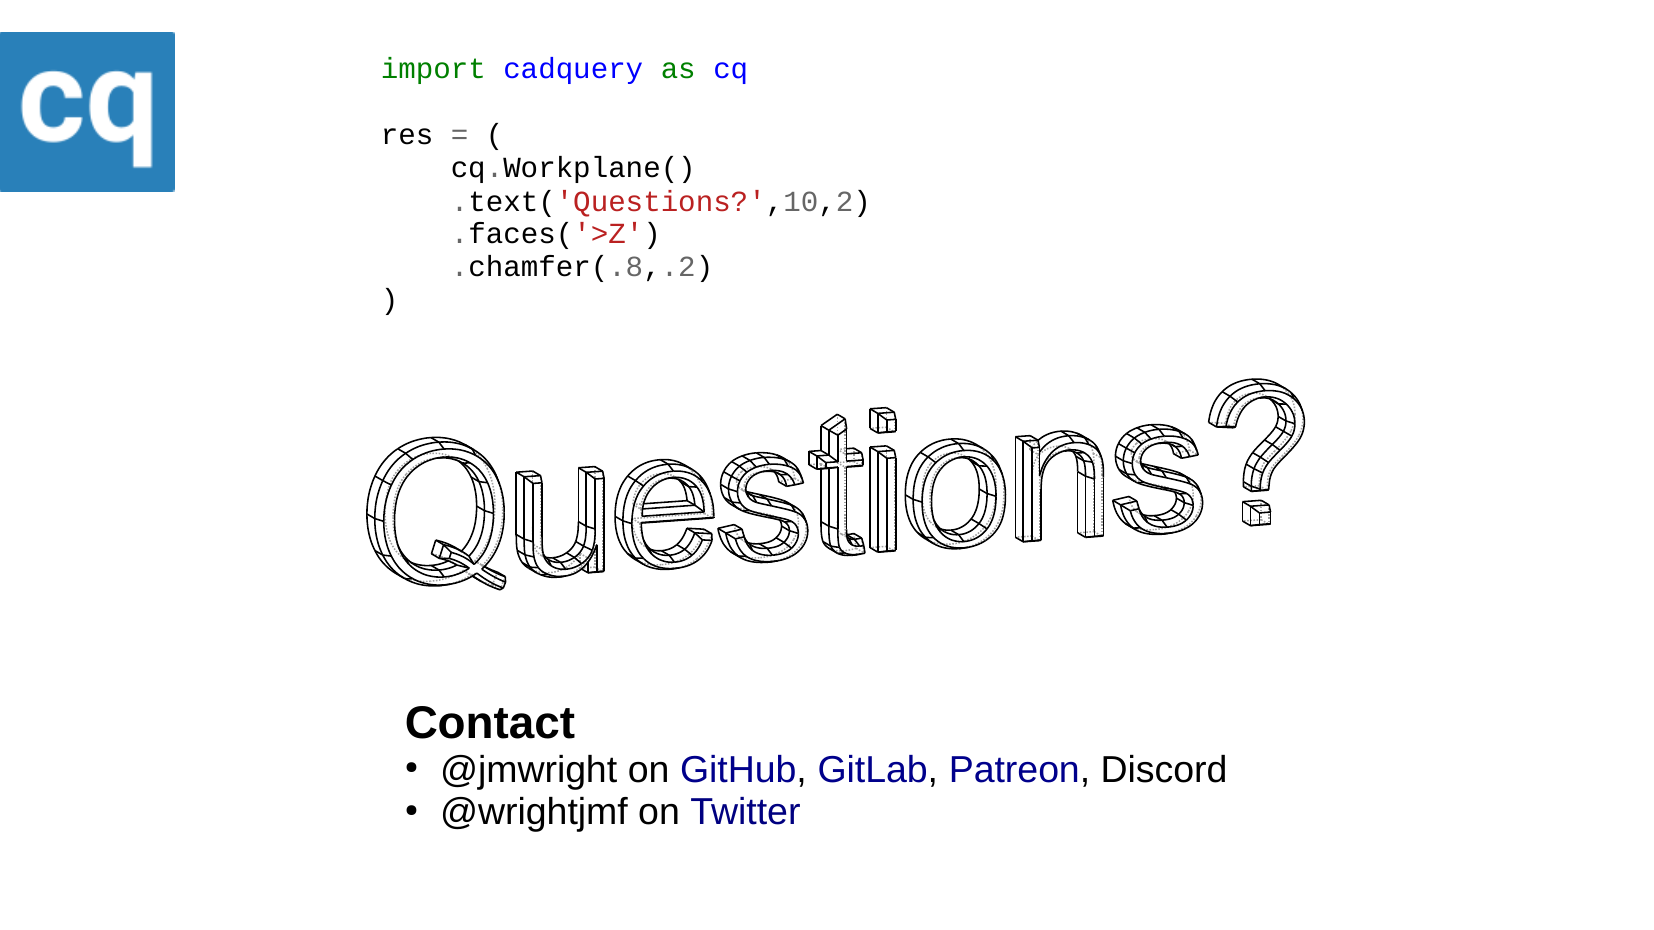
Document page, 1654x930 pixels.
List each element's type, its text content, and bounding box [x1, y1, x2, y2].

text_box import cadquery as cq res = ( cq.Workplane() .text('Questions?',10,2) .faces('>Z') .chamfer(.8,.2) ) [366, 47, 1335, 378]
picture [0, 32, 175, 192]
text_box Contact @jmwright on GitHub, GitLab, Patreon, Discord @wrightjmf on Twitter [390, 689, 1243, 840]
picture [366, 378, 1306, 591]
